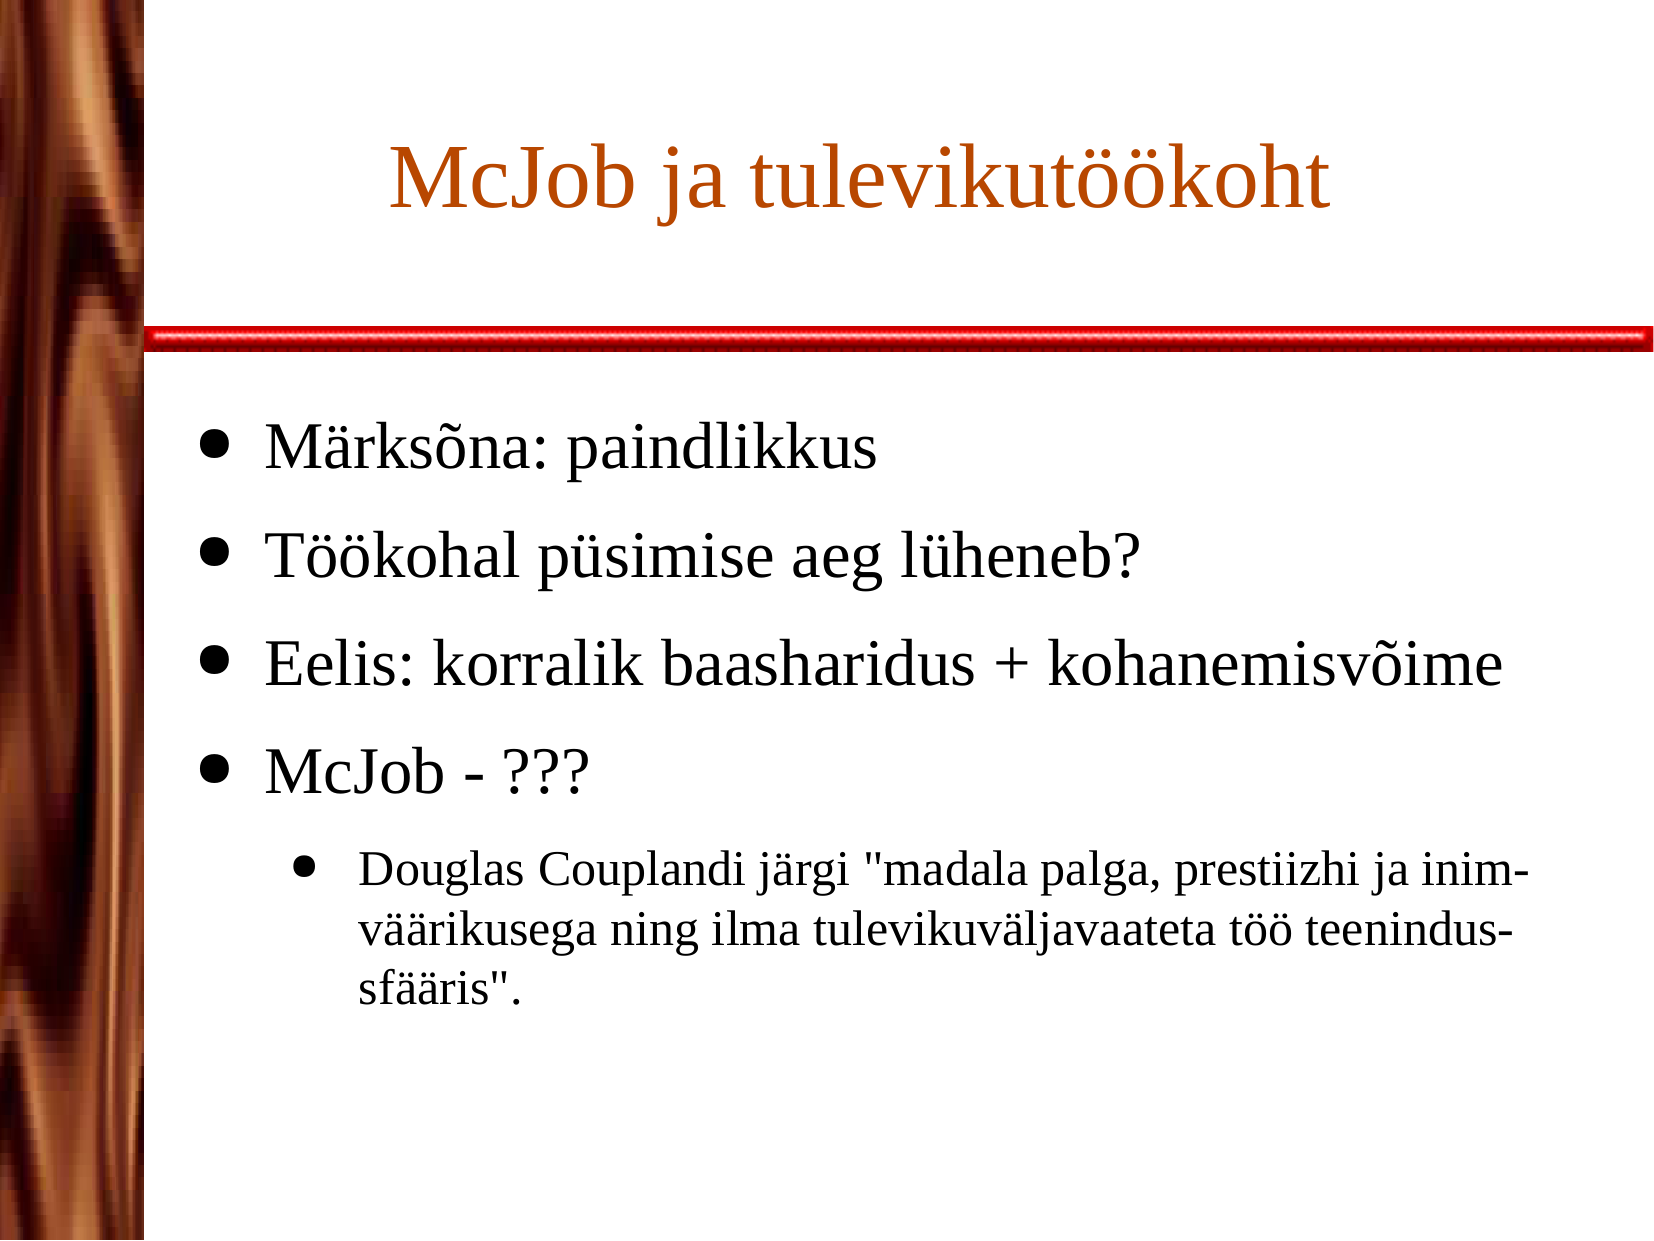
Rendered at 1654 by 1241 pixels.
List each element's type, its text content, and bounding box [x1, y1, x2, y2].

list Märksõna: paindlikkus Töökohal püsimise aeg lüheneb? Eelis: korralik baasharidus + kohanemisvõime McJob - ??? Douglas Couplandi järgi "madala palga, prestiizhi ja inim- väärikusega ning ilma tulevikuväljavaateta töö teenindus-sfääris". [183, 408, 1595, 1190]
picture [0, 0, 1654, 1240]
title McJob ja tulevikutöökoht [154, 72, 1567, 279]
